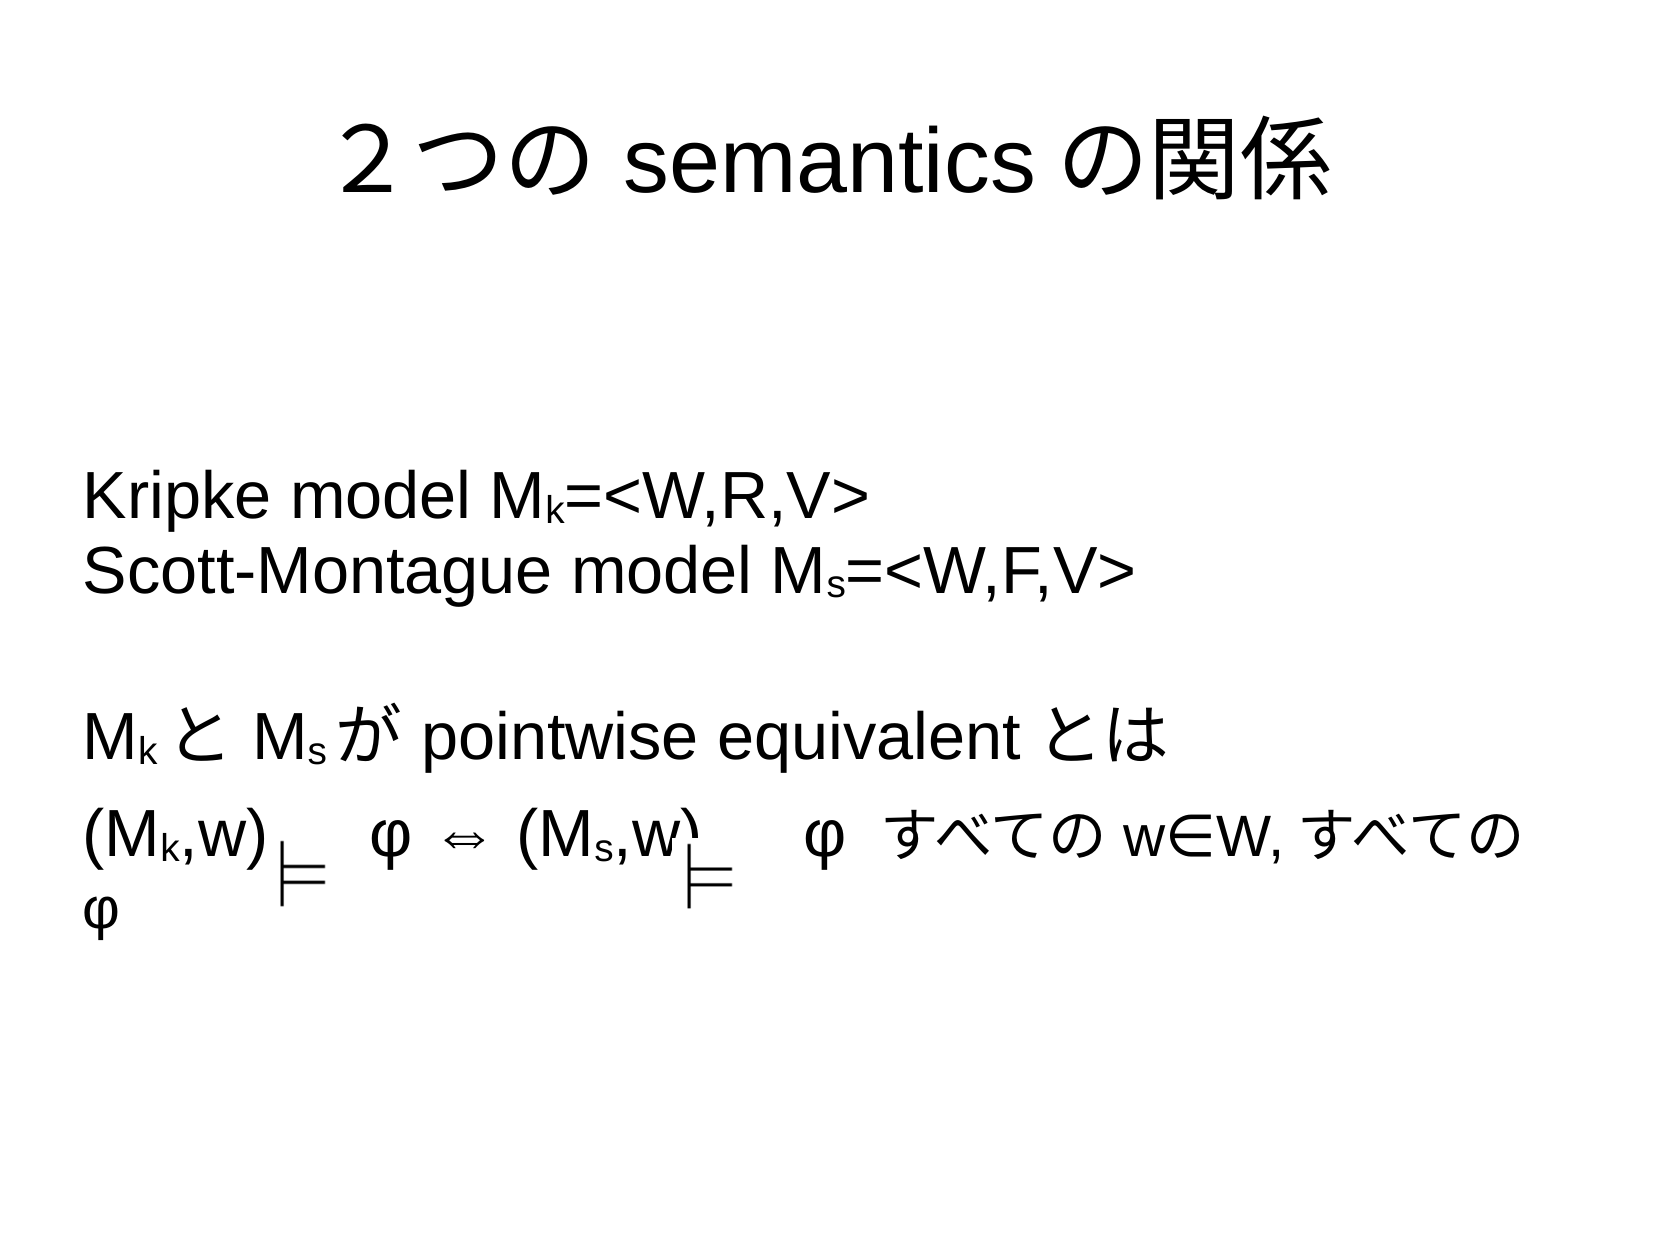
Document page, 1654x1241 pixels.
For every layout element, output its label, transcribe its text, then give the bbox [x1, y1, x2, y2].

title ２つのsemanticsの関係 [82, 56, 1571, 250]
subtitle Kripke model Mk=<W,R,V> Scott-Montague model Ms=<W,F,V> MkとMsがpointwise equivalentとは (Mk,w) φ ⇔ (Ms,w) φ すべてのw∈W,すべてのφ [82, 297, 1571, 1102]
picture [672, 838, 745, 918]
picture [265, 835, 338, 916]
